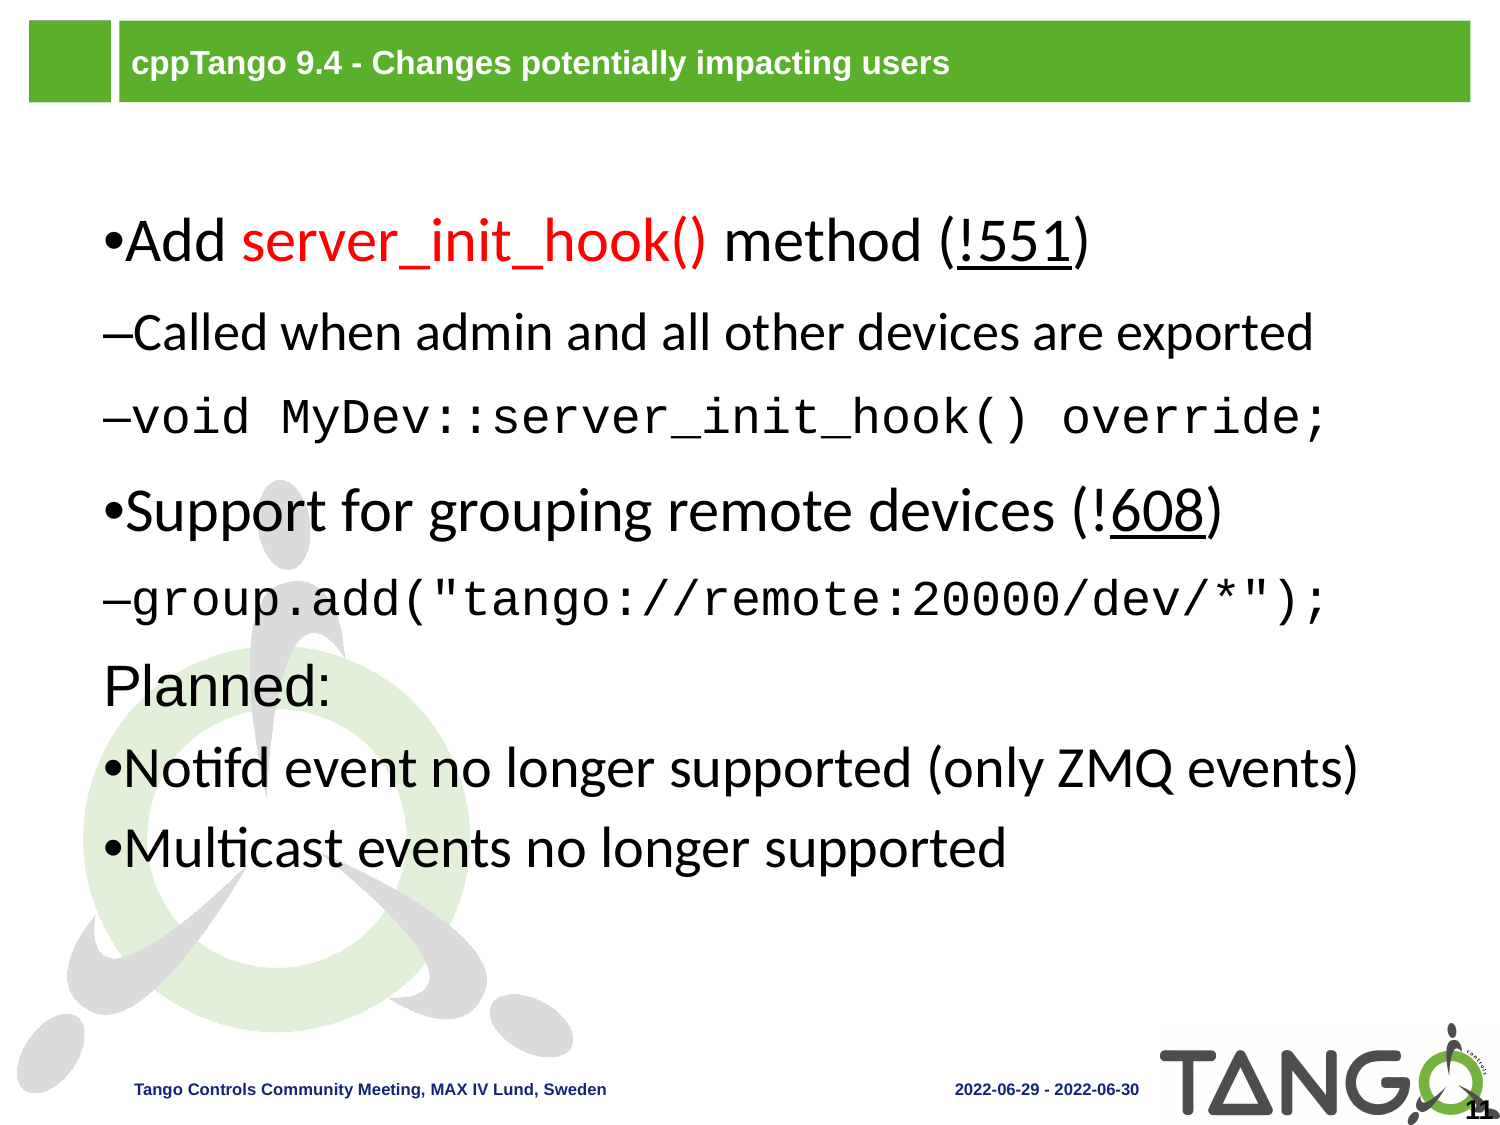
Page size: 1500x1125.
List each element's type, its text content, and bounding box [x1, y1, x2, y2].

picture [1160, 1023, 1500, 1125]
slide_number <number> [1403, 1038, 1494, 1125]
title cppTango 9.4 - Changes potentially impacting users [119, 20, 1471, 103]
picture [17, 480, 573, 1093]
text_box •Add server_init_hook() method (!551) –Called when admin and all other devices are exported –void MyDev::server_init_hook() override; •Support for grouping remote devices (!608) –group.add("tango://remote:20000/dev/*"); Planned: •Notifd event no longer supported (only ZMQ events) •Multicast events no longer supported [88, 173, 1440, 895]
